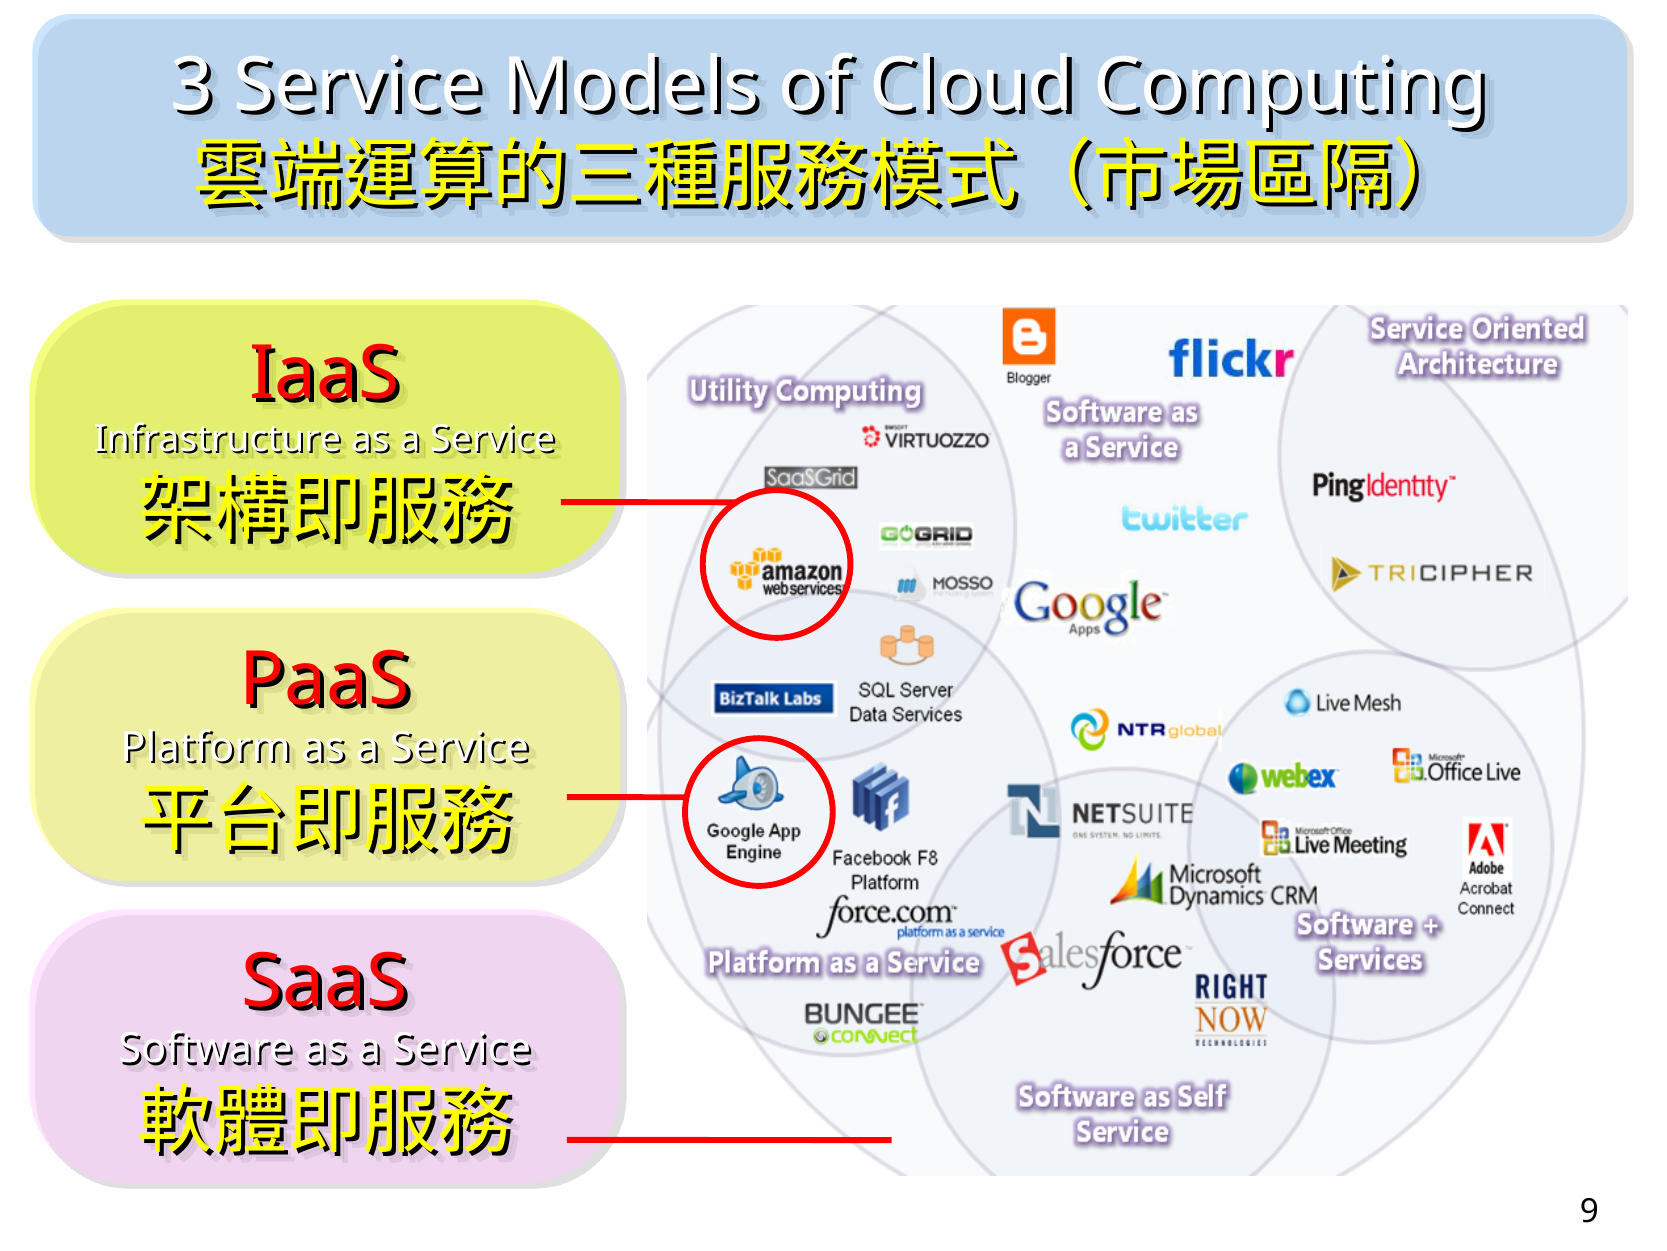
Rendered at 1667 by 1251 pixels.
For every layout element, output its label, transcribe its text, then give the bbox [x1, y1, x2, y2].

text_box SaaS Software as a Service 軟體即服務 [29, 909, 621, 1183]
text_box IaaS Infrastructure as a Service 架構即服務 [29, 299, 621, 573]
text_box 3 Service Models of Cloud Computing 雲端運算的三種服務模式（市場區隔） [32, 14, 1628, 237]
text_box PaaS Platform as a Service 平台即服務 [29, 607, 621, 882]
picture [706, 494, 847, 634]
picture [647, 305, 1628, 1176]
picture [689, 742, 829, 882]
